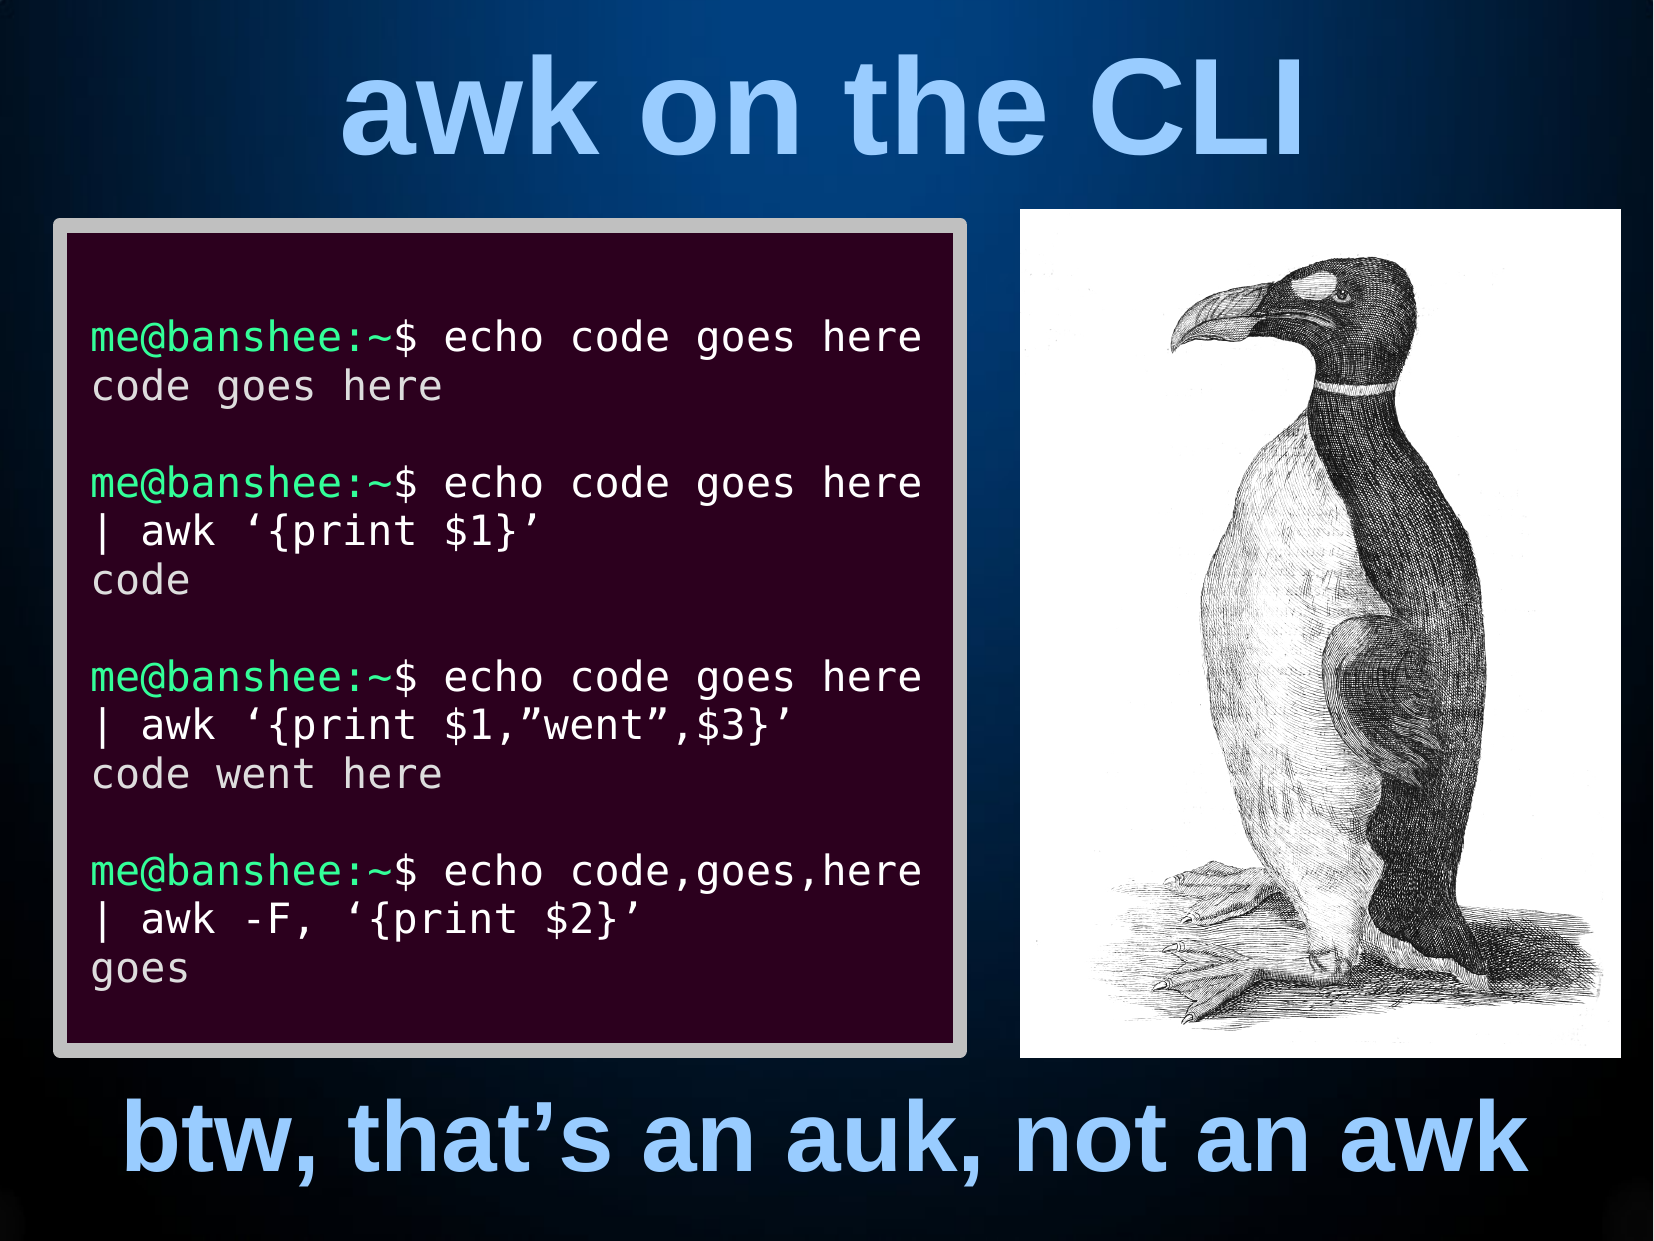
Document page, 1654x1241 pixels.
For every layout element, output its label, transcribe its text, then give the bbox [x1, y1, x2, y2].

picture [0, 0, 1654, 1241]
list me@banshee:~$ echo code goes here code goes here me@banshee:~$ echo code goes here | awk ‘{print $1}’ code me@banshee:~$ echo code goes here | awk ‘{print $1,”went”,$3}’ code went here me@banshee:~$ echo code,goes,here | awk -F, ‘{print $2}’ goes [60, 225, 961, 1051]
title btw, that’s an auk, not an awk [0, 1033, 1651, 1241]
title awk on the CLI [0, 2, 1651, 211]
